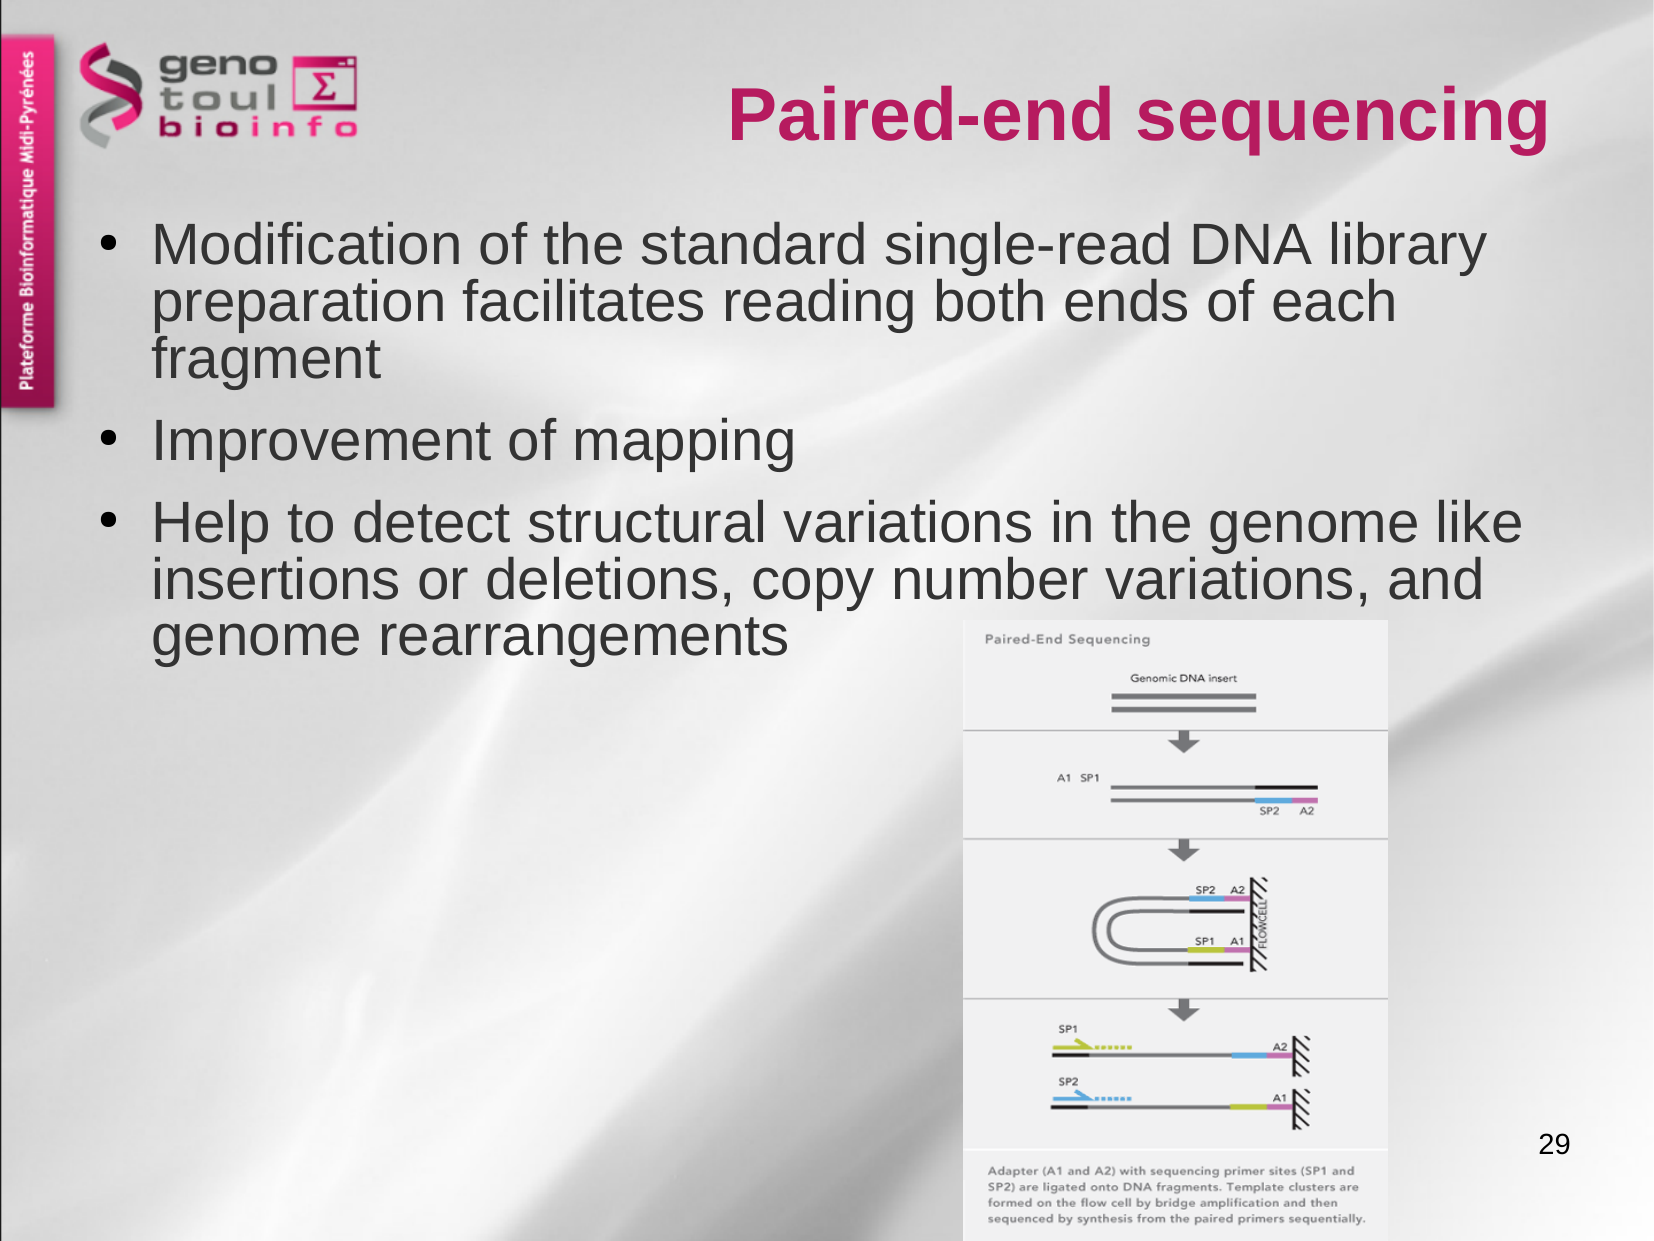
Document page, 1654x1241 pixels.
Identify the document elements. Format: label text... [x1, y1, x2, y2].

list Modification of the standard single-read DNA library preparation facilitates reading both ends of each fragment Improvement of mapping Help to detect structural variations in the genome like insertions or deletions, copy number variations, and genome rearrangements [80, 206, 1565, 1026]
picture [0, 0, 1654, 1241]
title Paired-end sequencing [88, 59, 1574, 178]
